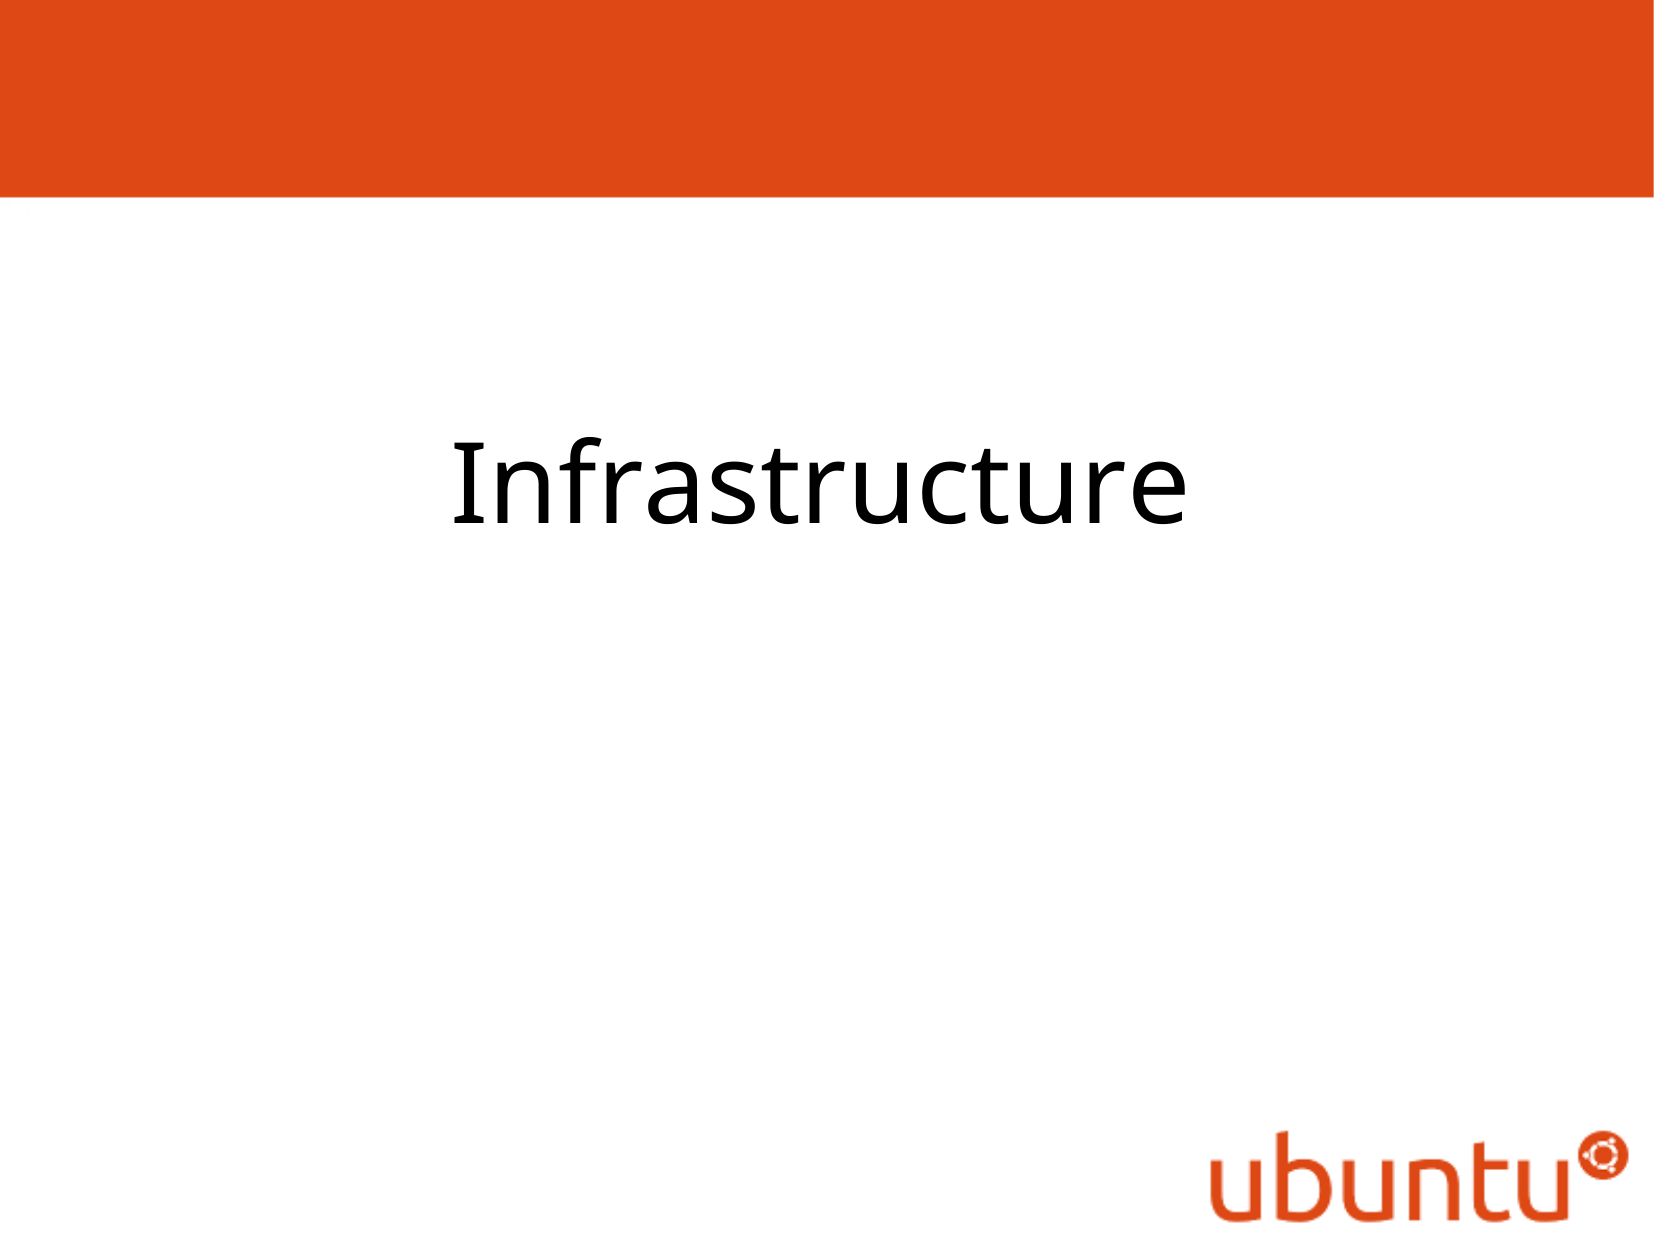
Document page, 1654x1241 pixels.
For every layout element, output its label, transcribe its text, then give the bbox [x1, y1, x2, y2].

subtitle Infrastructure [76, 0, 1565, 1109]
picture [0, 0, 1654, 1241]
